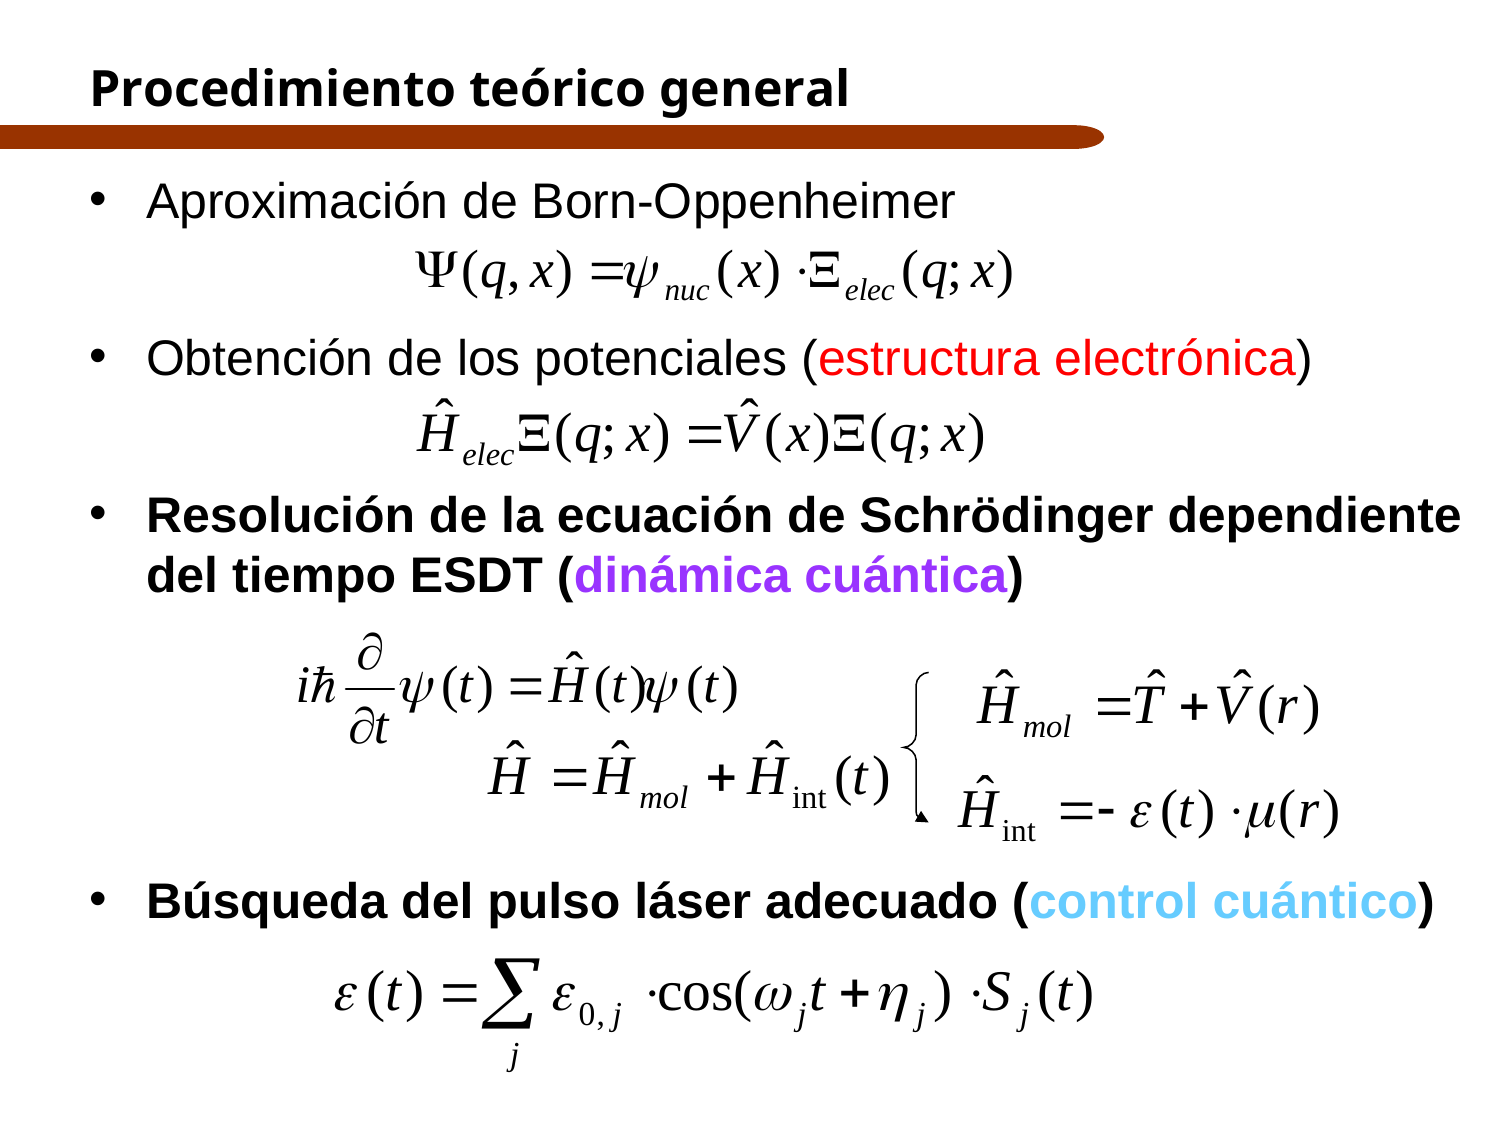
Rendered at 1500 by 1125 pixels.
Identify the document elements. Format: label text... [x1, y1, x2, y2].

chart [407, 233, 1026, 315]
chart [948, 764, 1353, 856]
chart [324, 948, 1105, 1083]
chart [407, 386, 996, 480]
chart [967, 658, 1329, 752]
chart [289, 619, 902, 823]
title Procedimiento teórico general [74, 30, 1447, 143]
list Aproximación de Born-Oppenheimer Obtención de los potenciales (estructura electrónica) Resolución de la ecuación de Schrödinger dependiente del tiempo ESDT (dinámica cuántica) Búsqueda del pulso láser adecuado (control cuántico) [75, 160, 1500, 1125]
